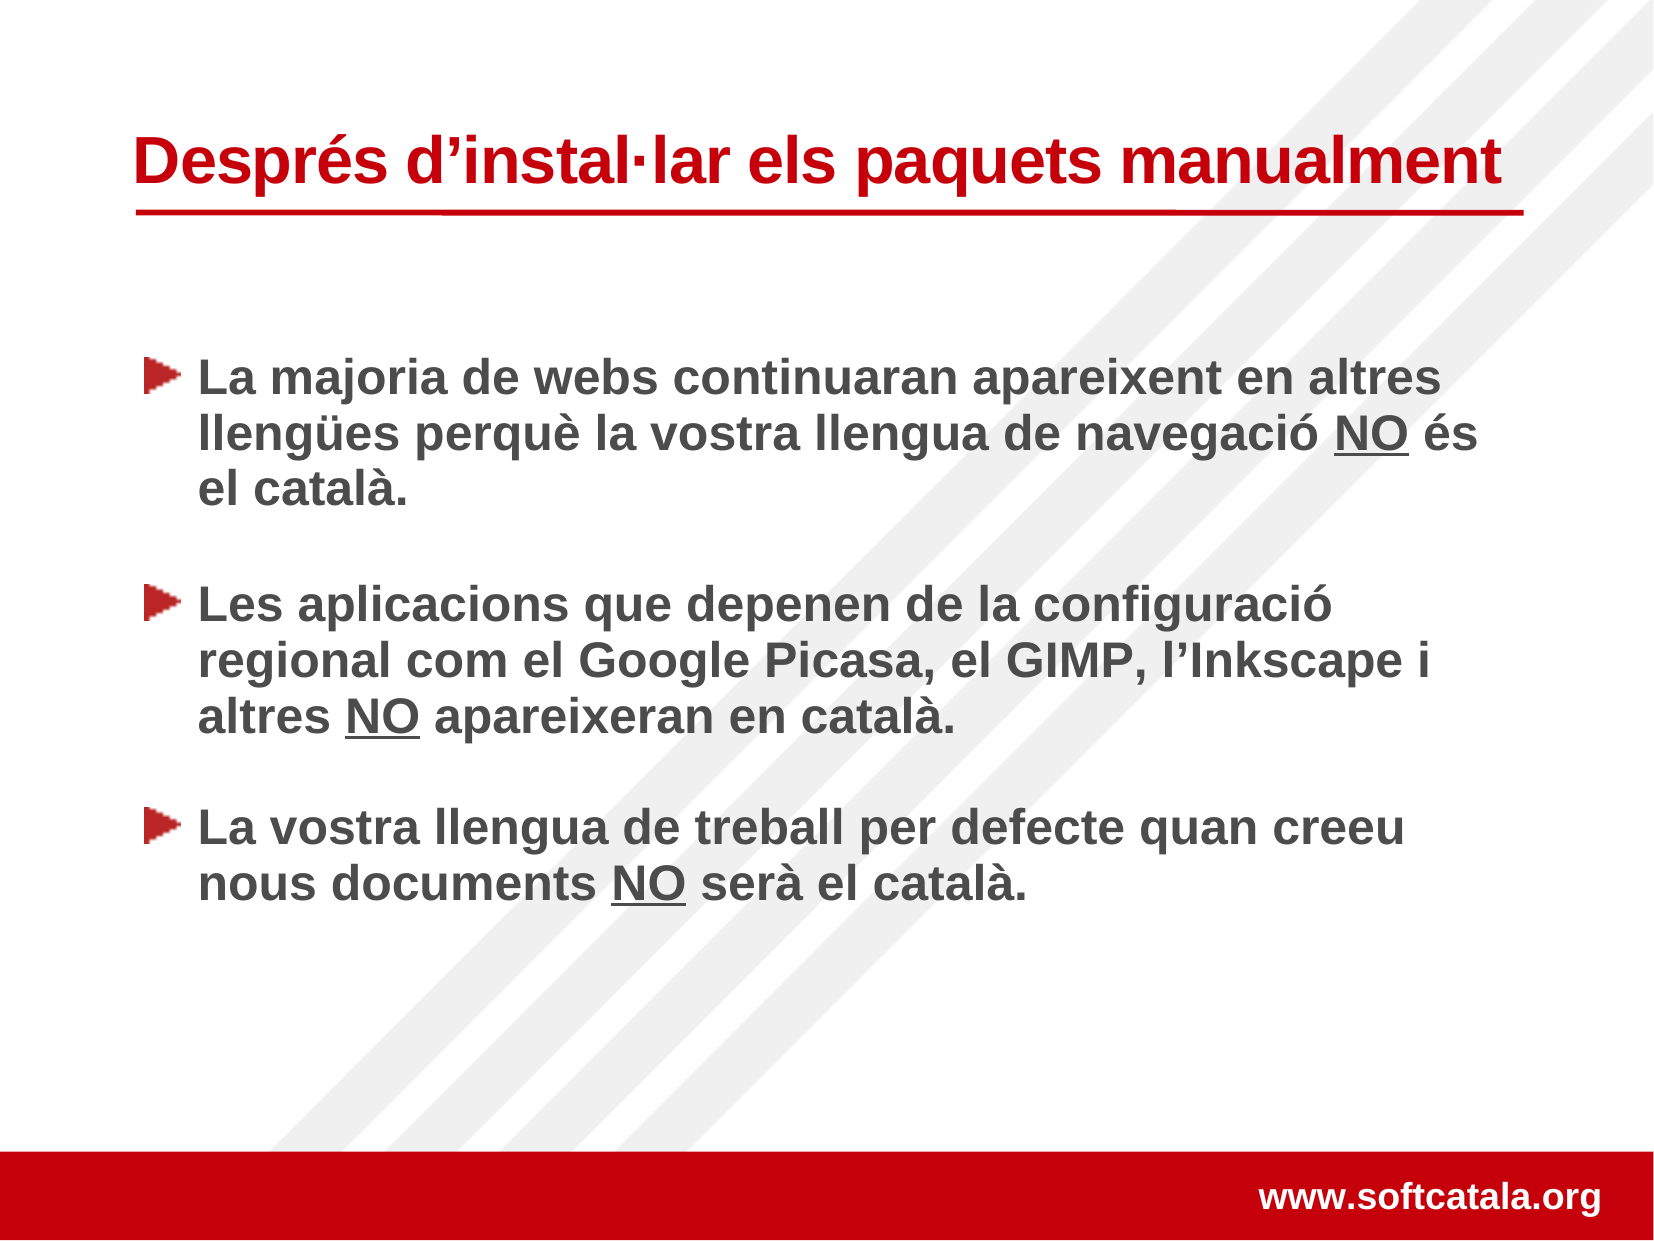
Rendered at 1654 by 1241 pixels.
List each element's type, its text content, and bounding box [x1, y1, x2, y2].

text_box www.softcatala.org [0, 1151, 1654, 1241]
text_box La majoria de webs continuaran apareixent en altres llengües perquè la vostra llengua de navegació NO és el català. Les aplicacions que depenen de la configuració regional com el Google Picasa, el GIMP, l’Inkscape i altres NO apareixeran en català. La vostra llengua de treball per defecte quan creeu nous documents NO serà el català. [129, 342, 1548, 928]
picture [0, 0, 1654, 1151]
text_box Després d’instal·lar els paquets manualment [118, 112, 1560, 284]
